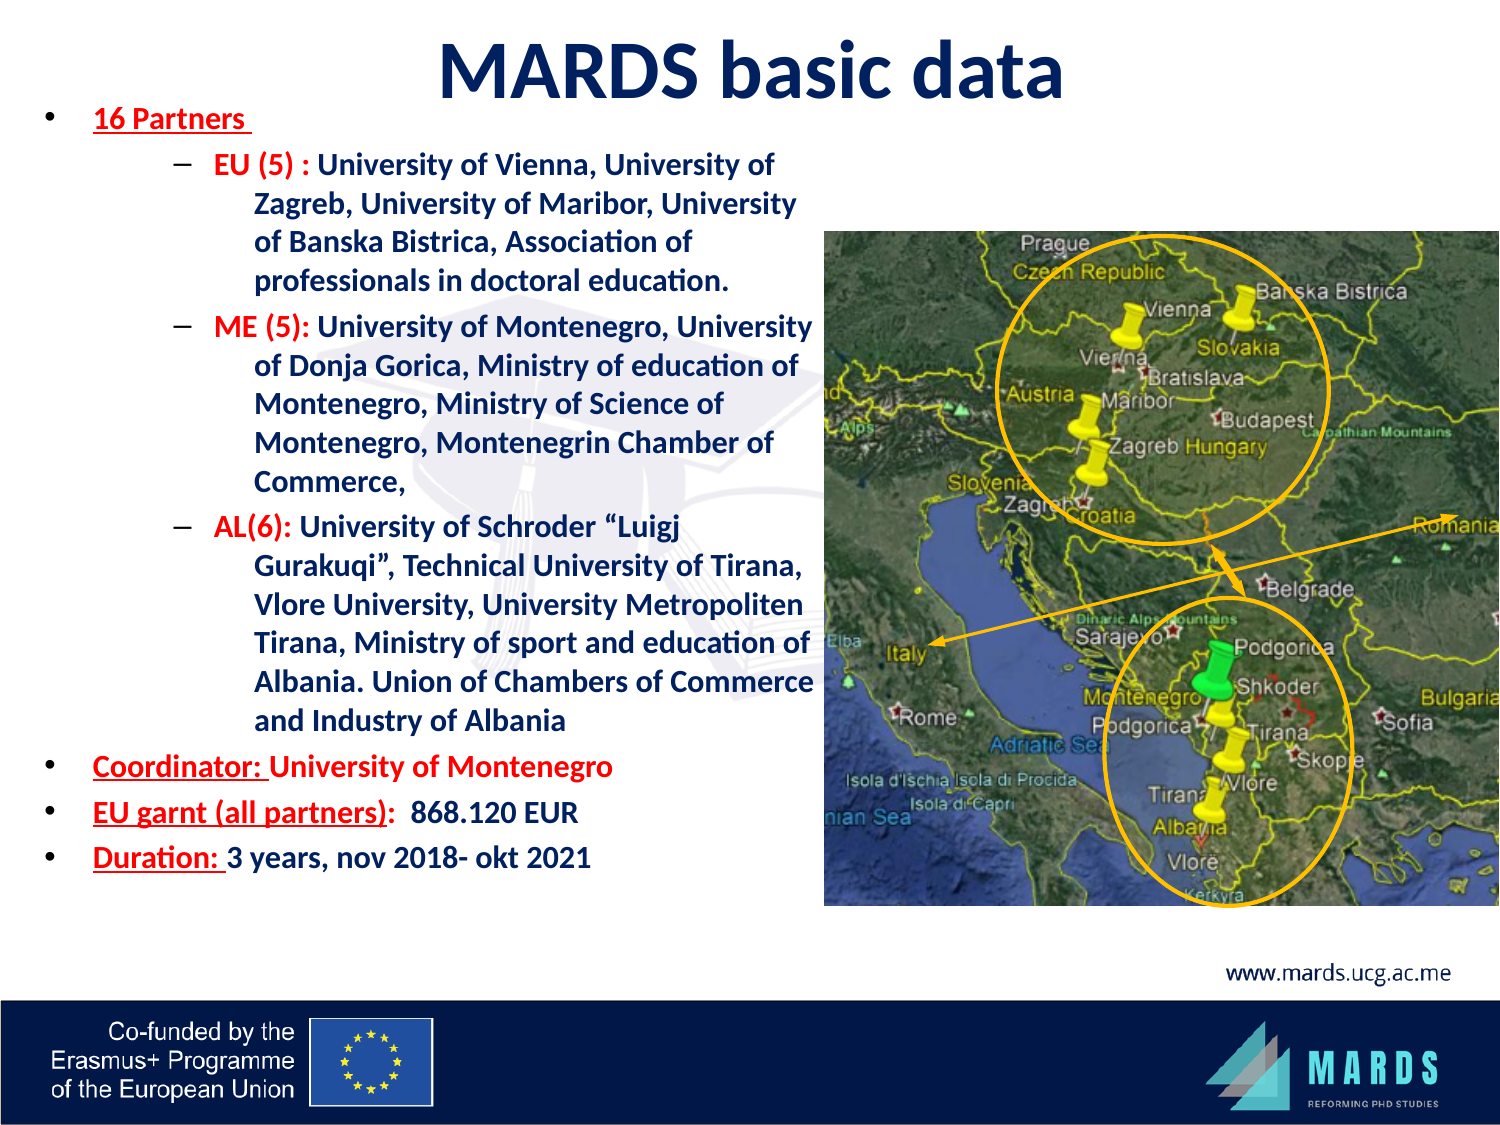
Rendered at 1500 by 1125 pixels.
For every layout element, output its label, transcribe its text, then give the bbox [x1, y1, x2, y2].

title MARDS basic data [76, 4, 1427, 126]
text_box [1104, 597, 1353, 906]
list 16 Partners EU (5) : University of Vienna, University of Zagreb, University of Maribor, University of Banska Bistrica, Association of professionals in doctoral education. ME (5): University of Montenegro, University of Donja Gorica, Ministry of education of Montenegro, Ministry of Science of Montenegro, Montenegrin Chamber of Commerce, AL(6): University of Schroder “Luigj Gurakuqi”, Technical University of Tirana, Vlore University, University Metropoliten Tirana, Ministry of sport and education of Albania. Union of Chambers of Commerce and Industry of Albania Coordinator: University of Montenegro EU garnt (all partners): 868.120 EUR Duration: 3 years, nov 2018- okt 2021 [29, 90, 837, 898]
text_box [997, 235, 1329, 544]
picture [824, 231, 1499, 906]
